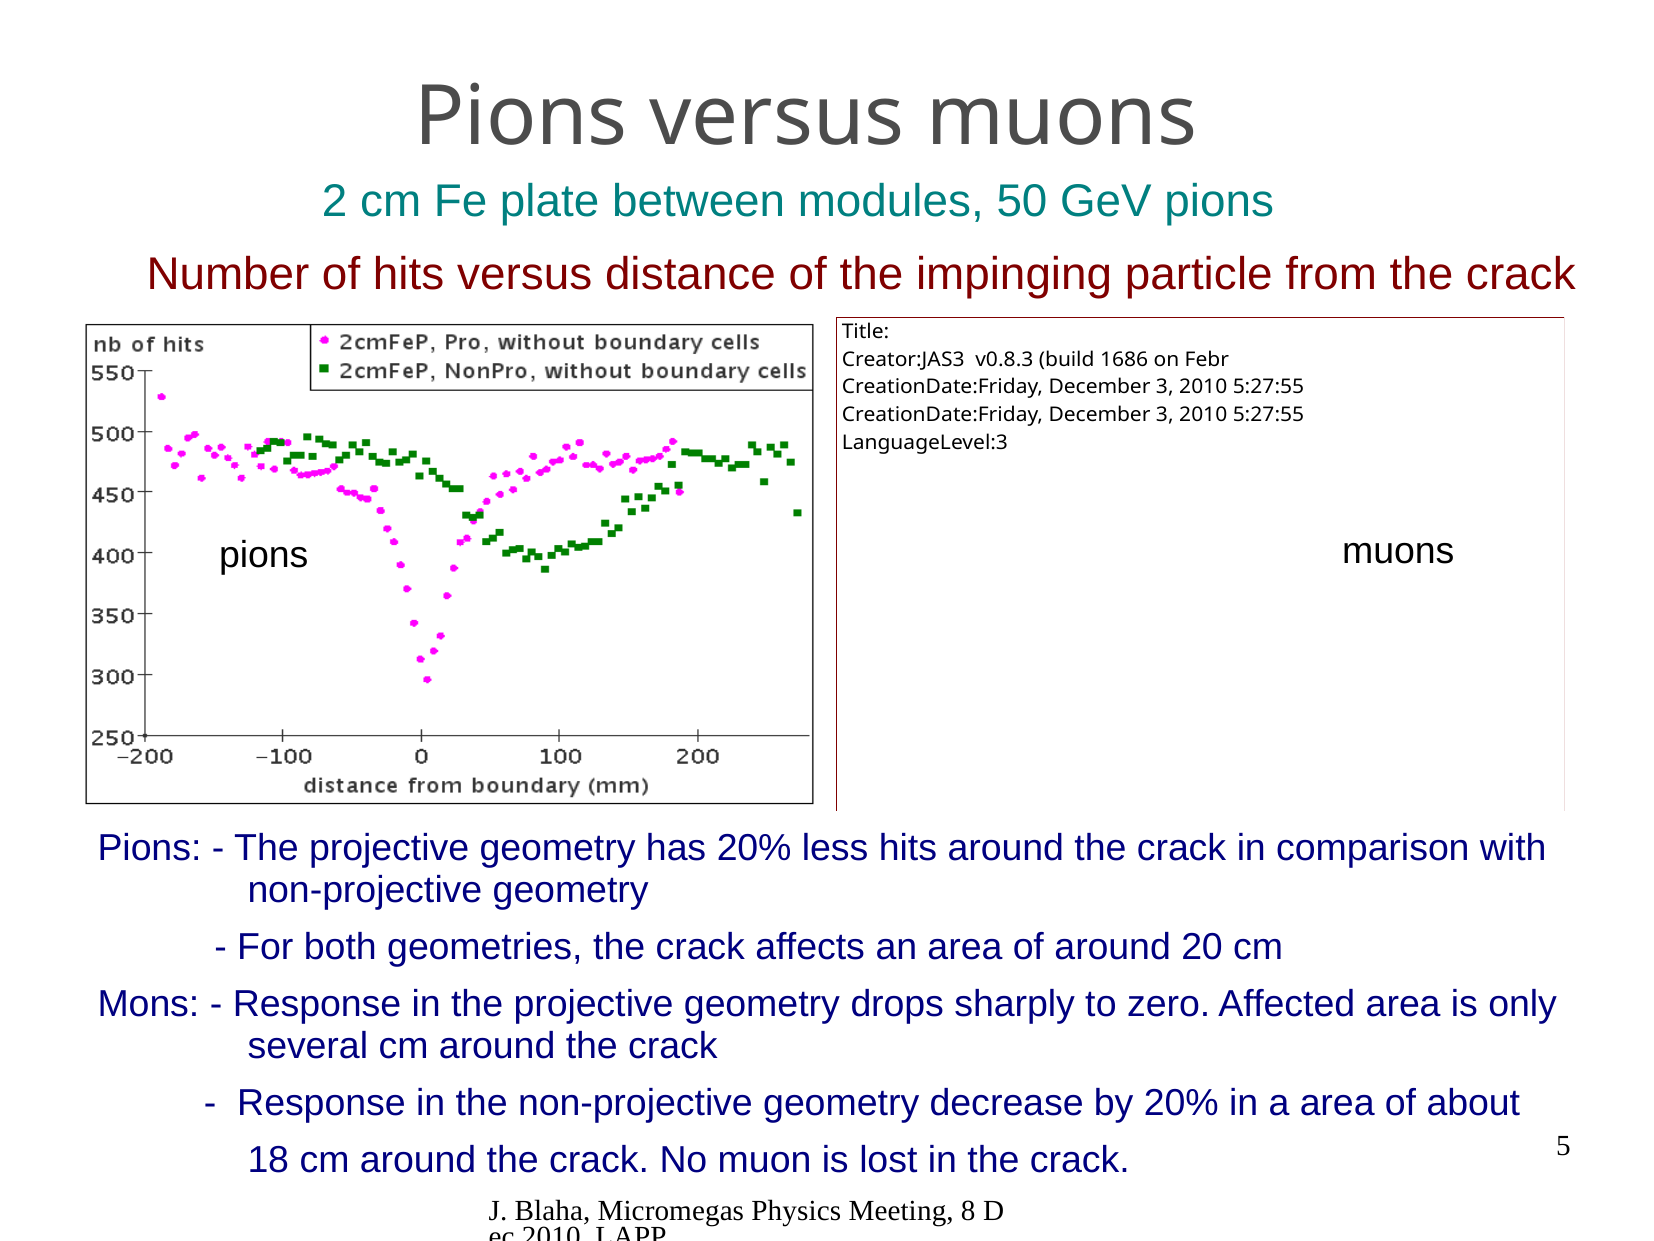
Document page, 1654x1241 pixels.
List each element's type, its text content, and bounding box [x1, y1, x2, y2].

title Pions versus muons [0, 18, 1635, 208]
text_box Number of hits versus distance of the impinging particle from the crack [131, 240, 1605, 307]
text_box 2 cm Fe plate between modules, 50 GeV pions [307, 208, 1337, 234]
picture [71, 312, 830, 819]
text_box pions [204, 526, 324, 584]
text_box Pions: - The projective geometry has 20% less hits around the crack in comparison with non-projective geometry - For both geometries, the crack affects an area of around 20 cm Mons: - Response in the projective geometry drops sharply to zero. Affected area is only several cm around the crack - Response in the non-projective geometry decrease by 20% in a area of about 18 cm around the crack. No muon is lost in the crack. [82, 819, 1654, 1241]
text_box muons [1327, 522, 1470, 580]
picture [835, 315, 1565, 811]
